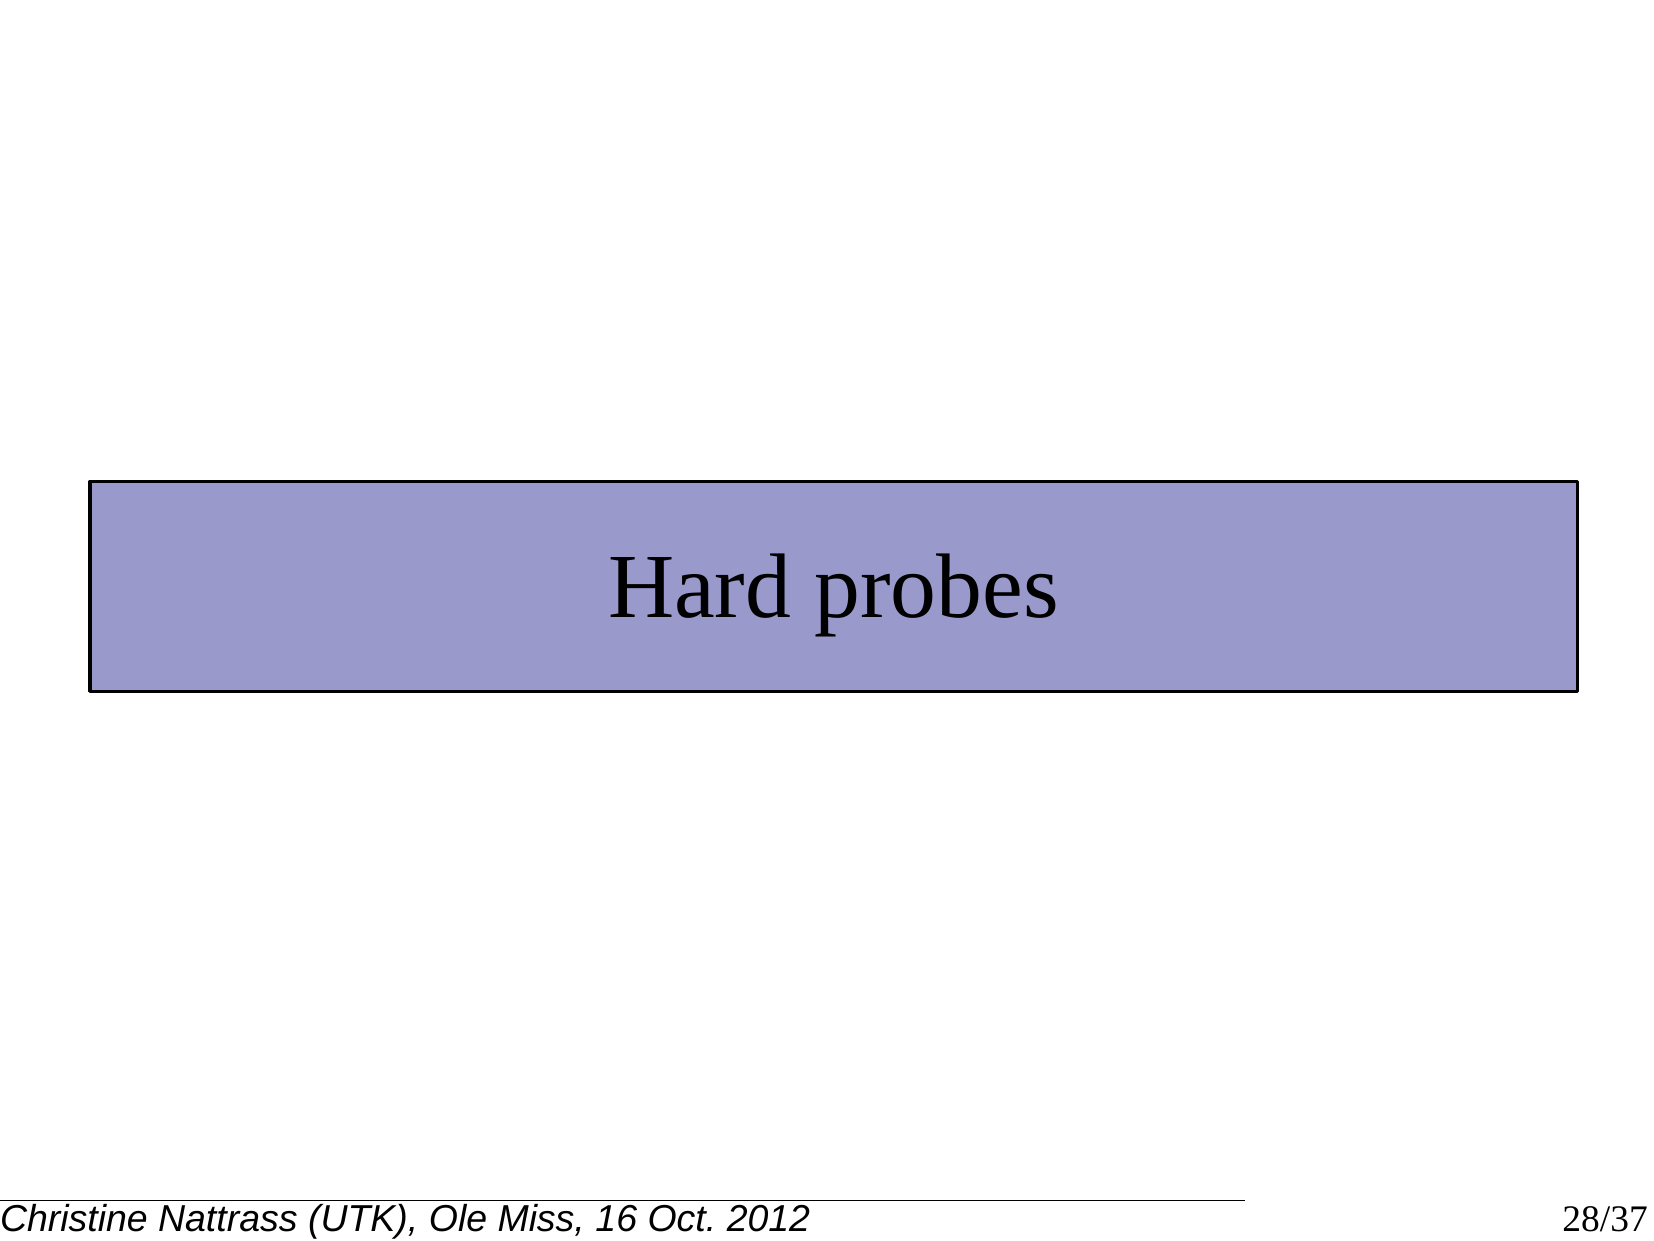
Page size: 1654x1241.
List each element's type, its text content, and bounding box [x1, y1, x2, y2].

title Hard probes [90, 481, 1578, 692]
